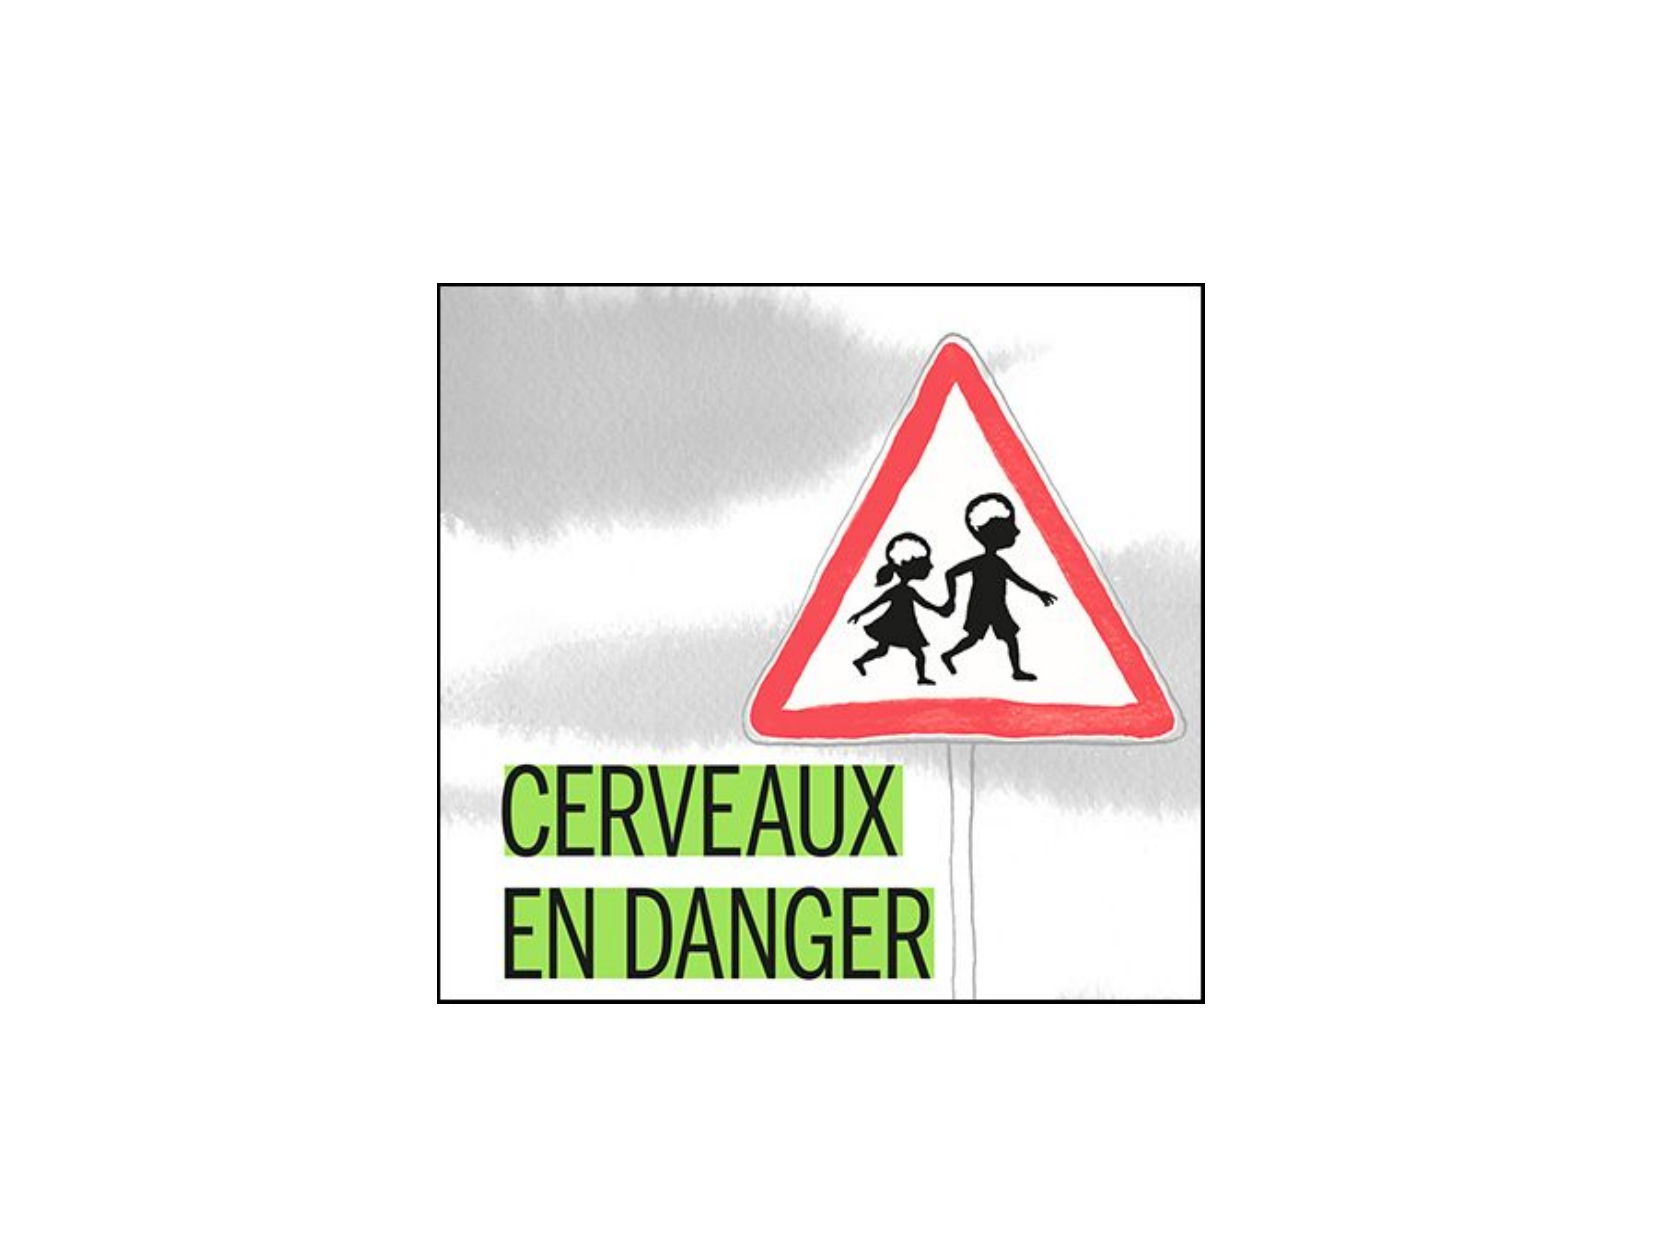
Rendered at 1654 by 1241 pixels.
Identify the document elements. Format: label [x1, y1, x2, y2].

picture [437, 283, 1205, 1004]
